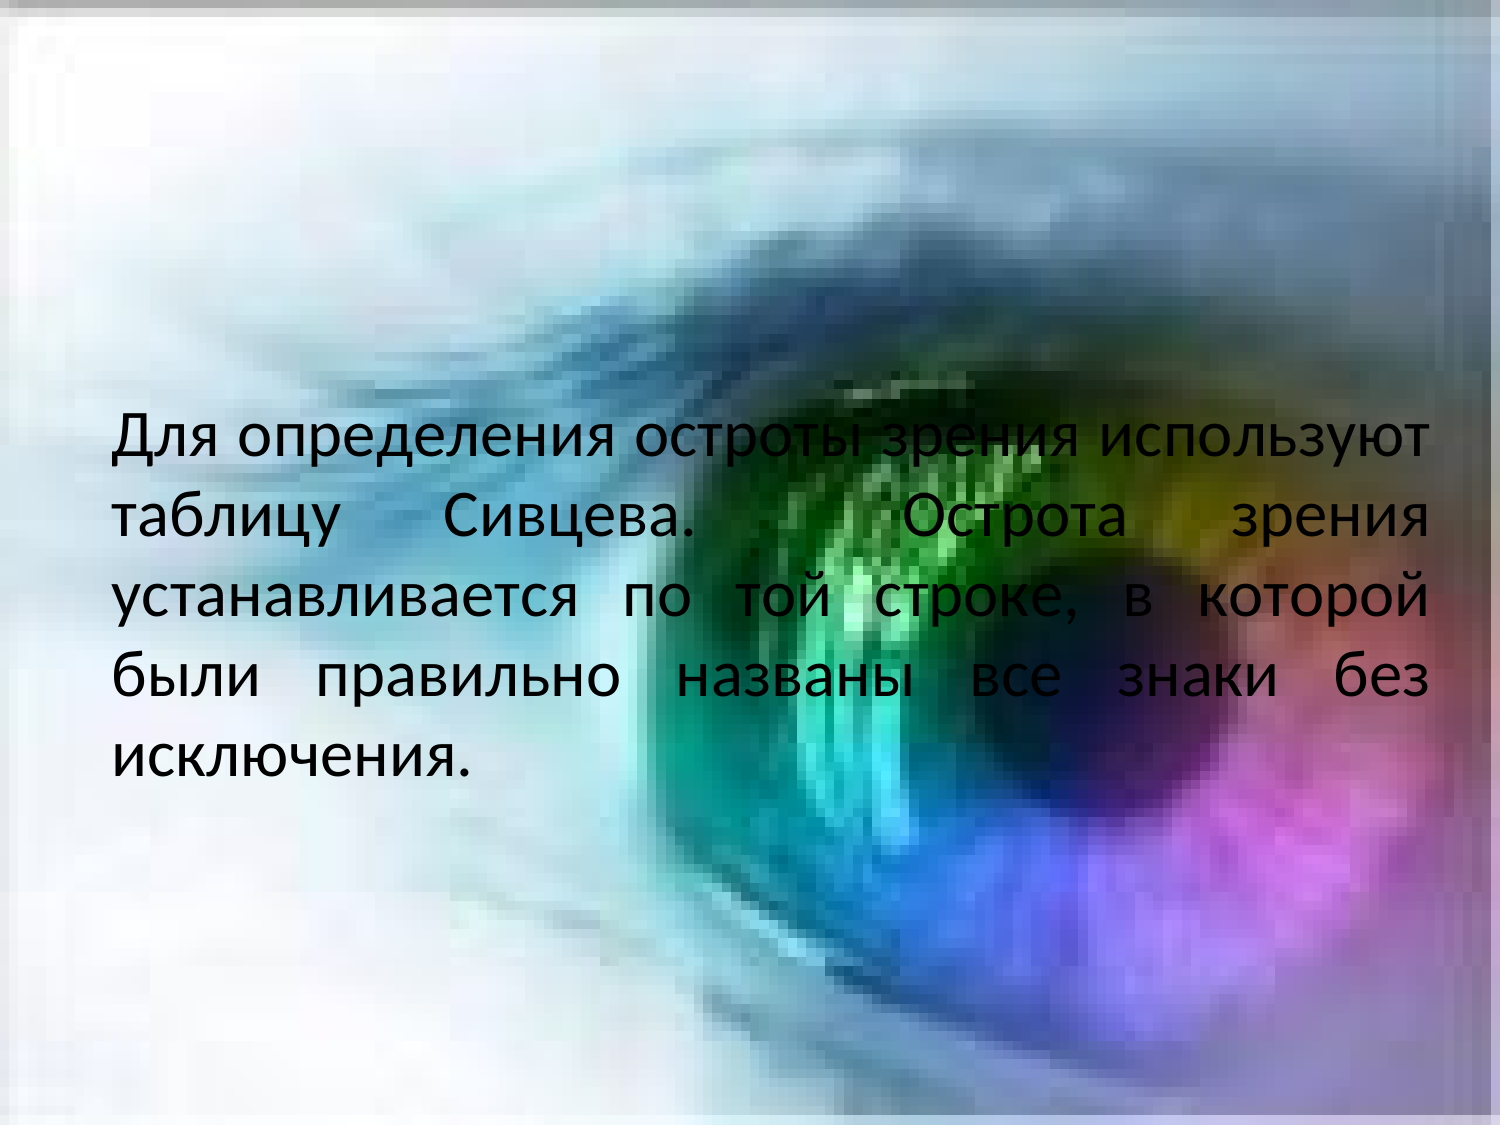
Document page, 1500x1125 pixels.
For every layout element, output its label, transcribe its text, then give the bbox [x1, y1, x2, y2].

picture [0, 0, 1500, 1125]
title Для определения остроты зрения используют таблицу Сивцева. Острота зрения устанавливается по той строке, в которой были правильно названы все знаки без исключения. [97, 382, 1447, 798]
